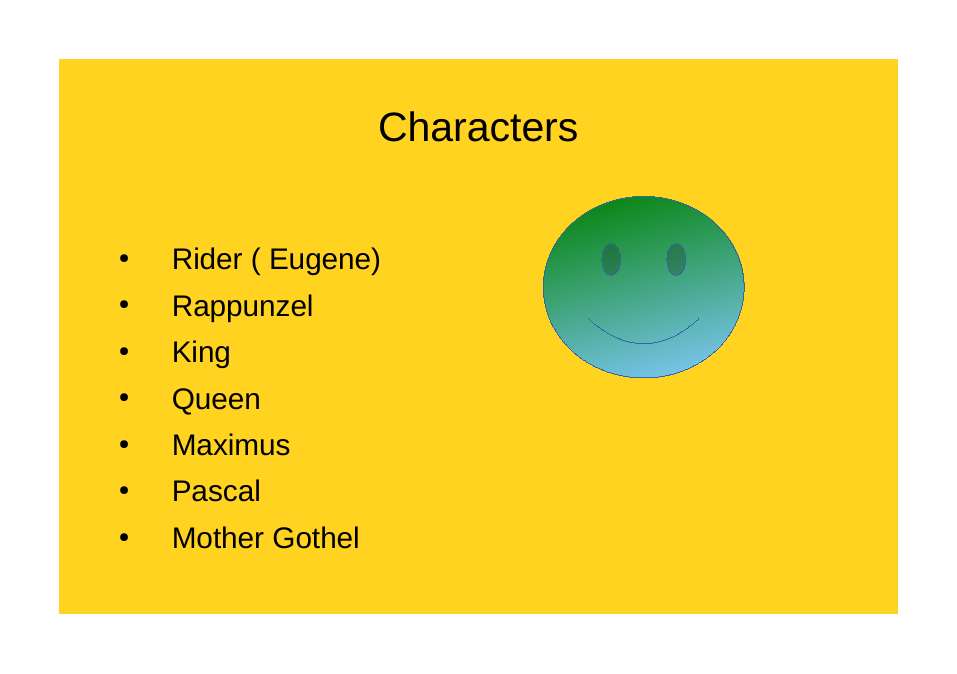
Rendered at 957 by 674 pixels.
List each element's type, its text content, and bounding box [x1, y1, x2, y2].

text_box [543, 196, 745, 378]
list Rider ( Eugene) Rappunzel King Queen Maximus Pascal Mother Gothel [100, 196, 856, 519]
title Characters [100, 81, 856, 174]
